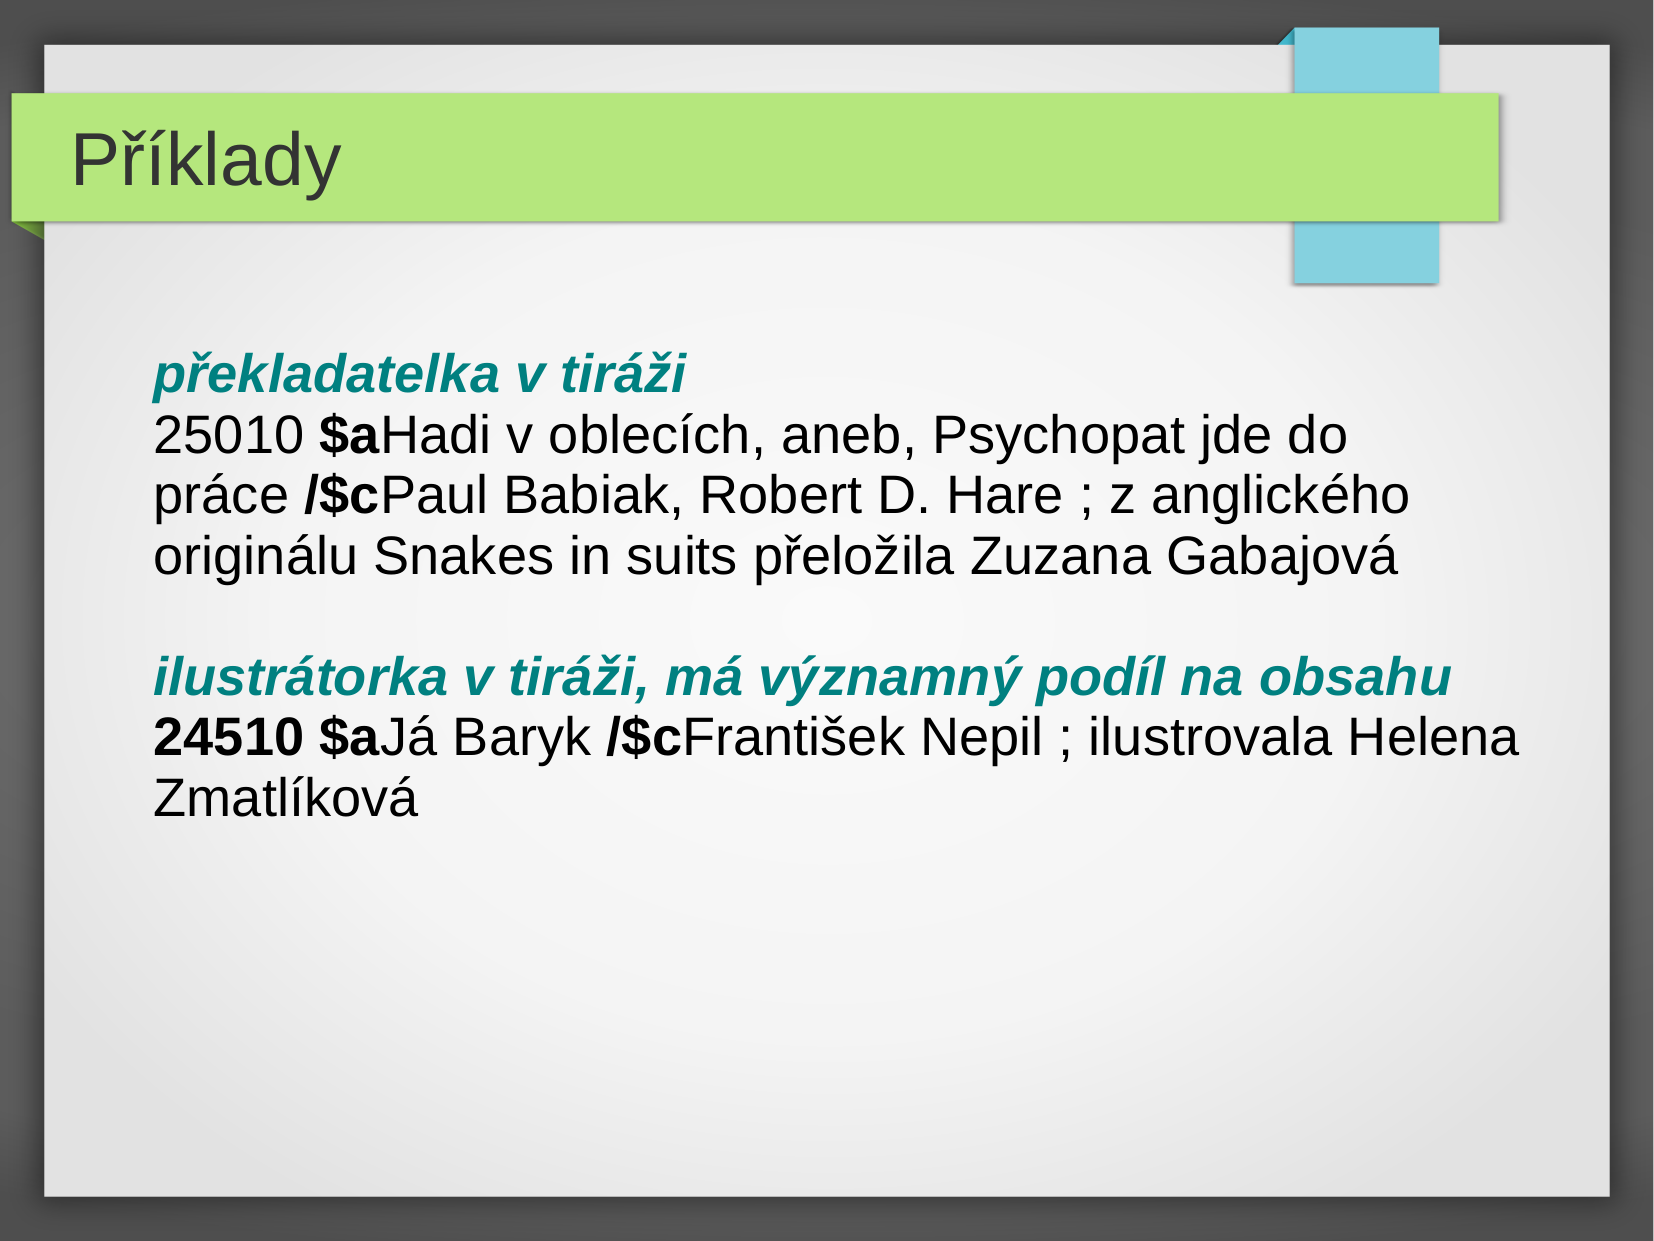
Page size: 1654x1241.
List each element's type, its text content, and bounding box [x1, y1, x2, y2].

title Příklady [70, 106, 1229, 213]
list překladatelka v tiráži 25010 $aHadi v oblecích, aneb, Psychopat jde do práce /$cPaul Babiak, Robert D. Hare ; z anglického originálu Snakes in suits přeložila Zuzana Gabajová ilustrátorka v tiráži, má významný podíl na obsahu 24510 $aJá Baryk /$cFrantišek Nepil ; ilustrovala Helena Zmatlíková [82, 343, 1538, 1063]
picture [0, 0, 1654, 1241]
